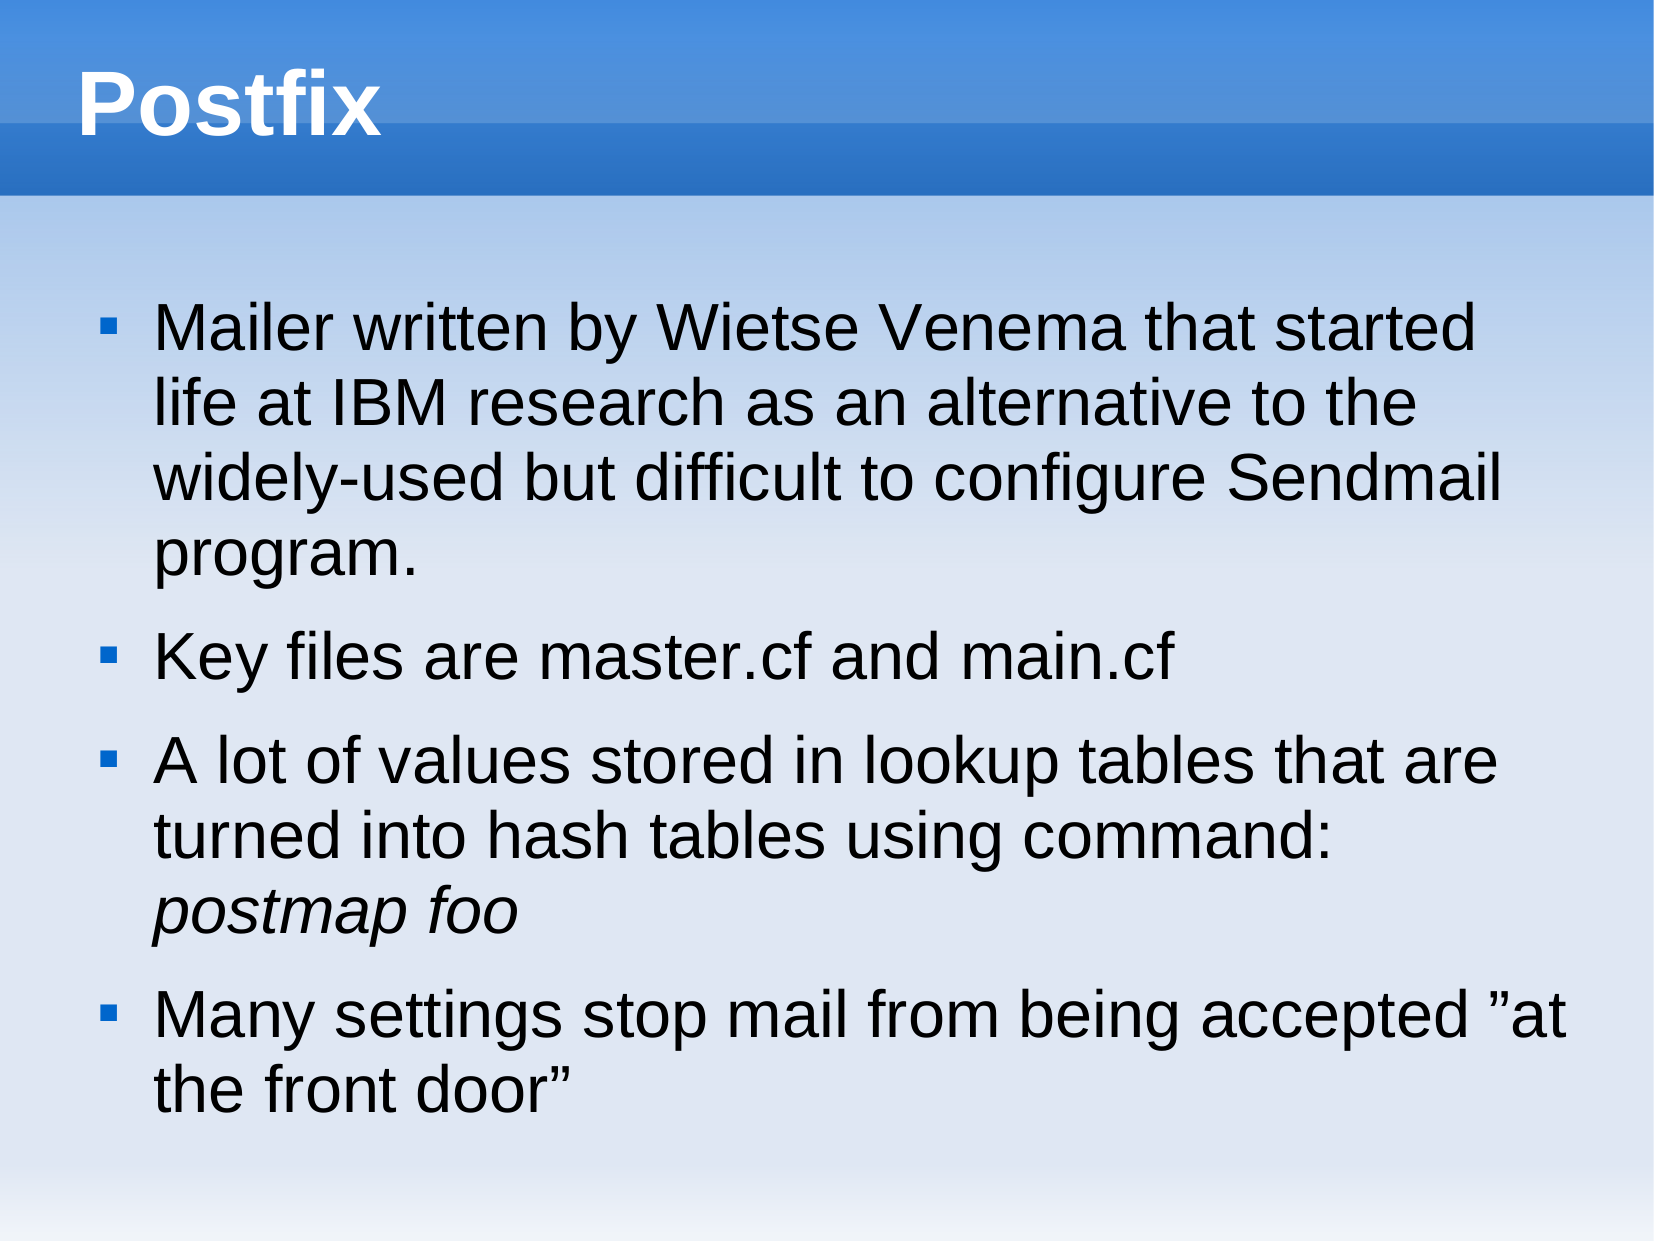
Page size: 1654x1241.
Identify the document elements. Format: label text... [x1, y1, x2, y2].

picture [0, 0, 1654, 1241]
list Mailer written by Wietse Venema that started life at IBM research as an alternative to the widely-used but difficult to configure Sendmail program. Key files are master.cf and main.cf A lot of values stored in lookup tables that are turned into hash tables using command: postmap foo Many settings stop mail from being accepted ”at the front door” [82, 290, 1571, 1127]
title Postfix [76, 7, 1565, 200]
